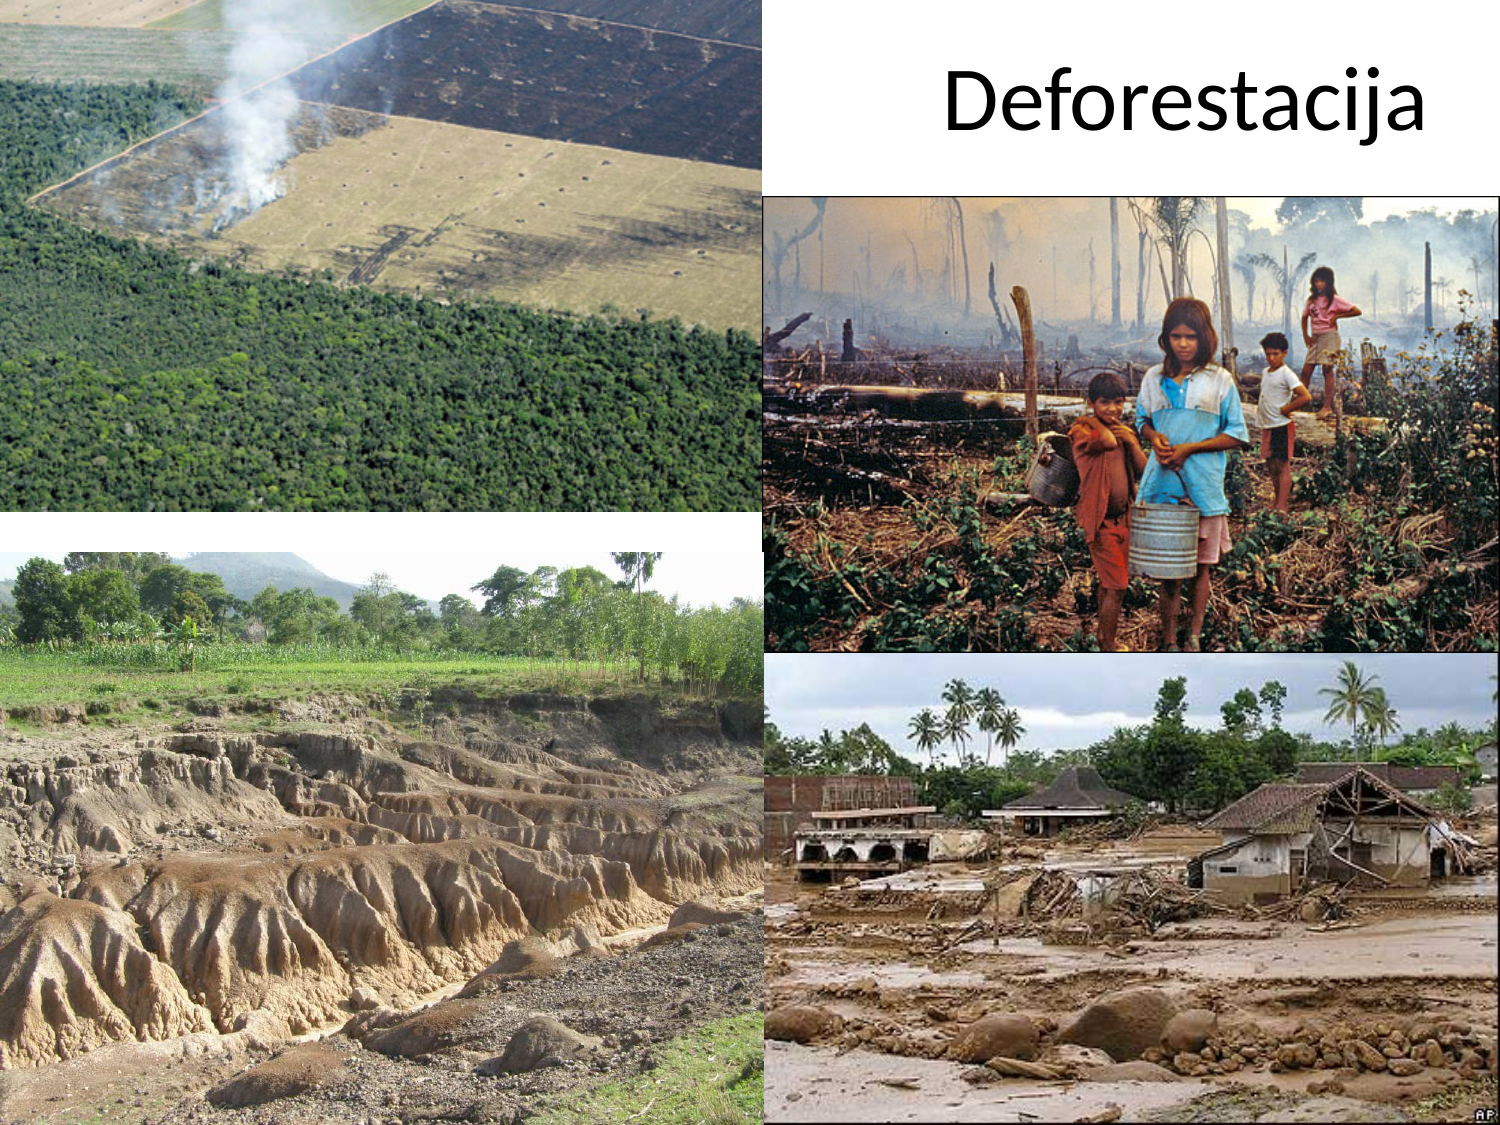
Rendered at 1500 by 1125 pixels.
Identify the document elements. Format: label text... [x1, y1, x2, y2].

picture [0, 0, 1500, 1125]
title Deforestacija [872, 0, 1500, 188]
